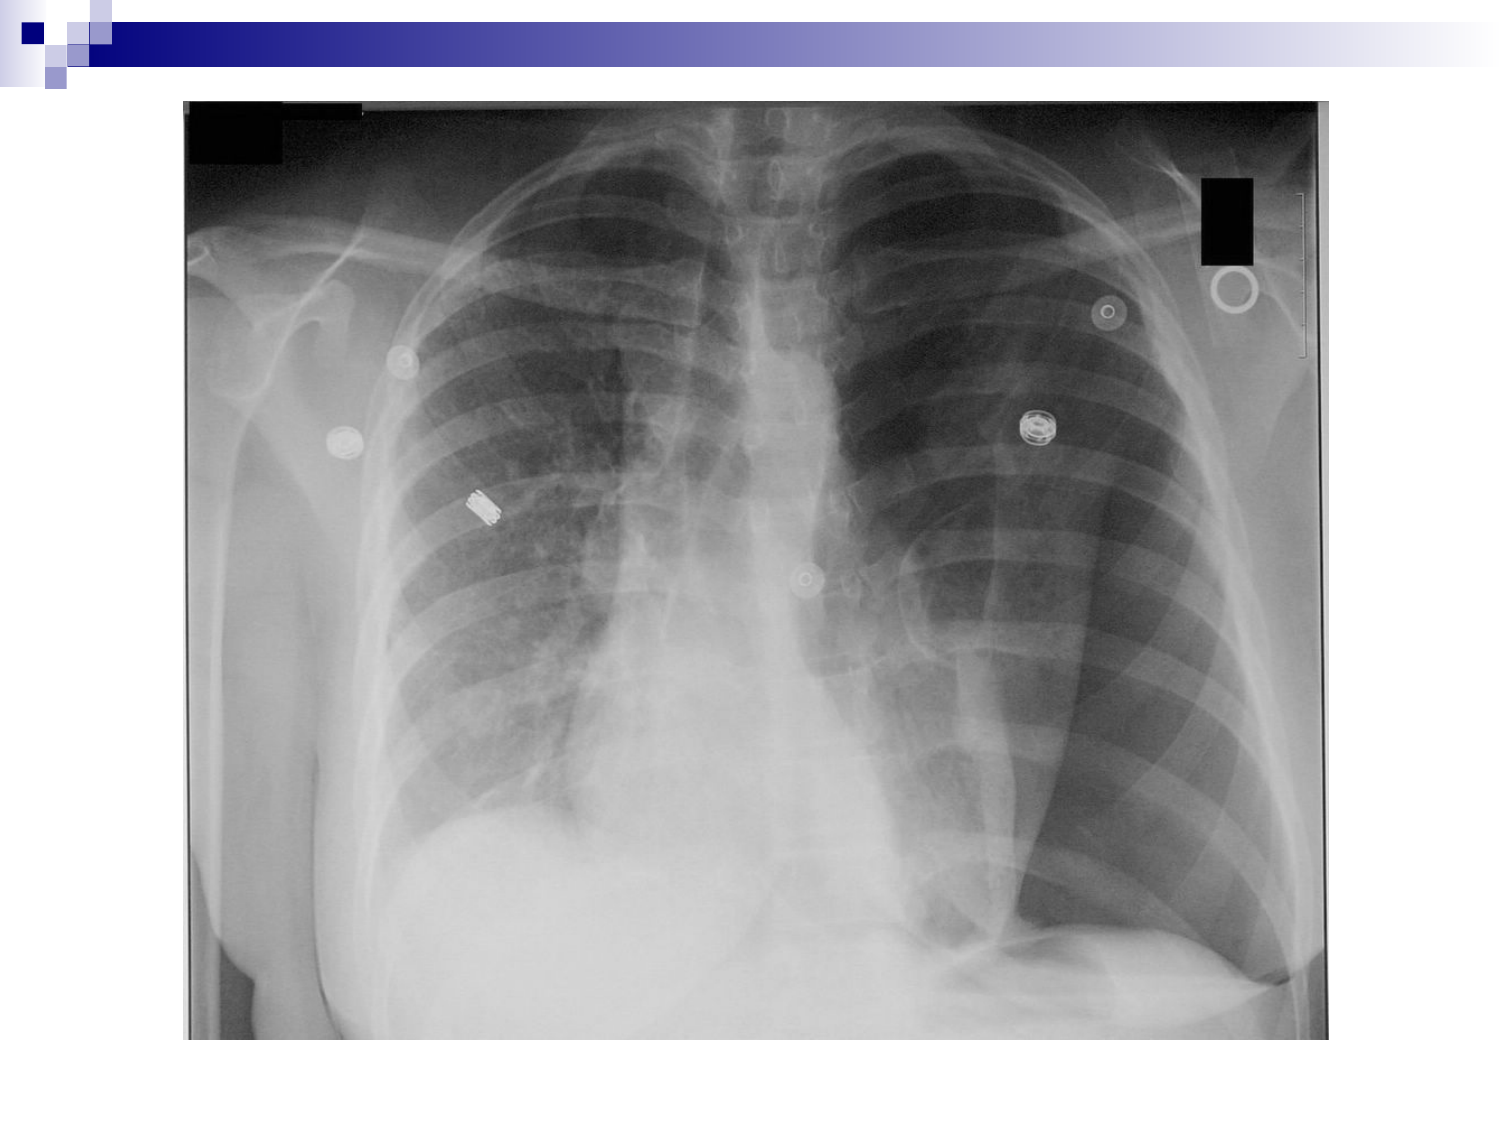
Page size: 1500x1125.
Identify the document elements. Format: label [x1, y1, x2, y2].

picture [183, 101, 1329, 1040]
